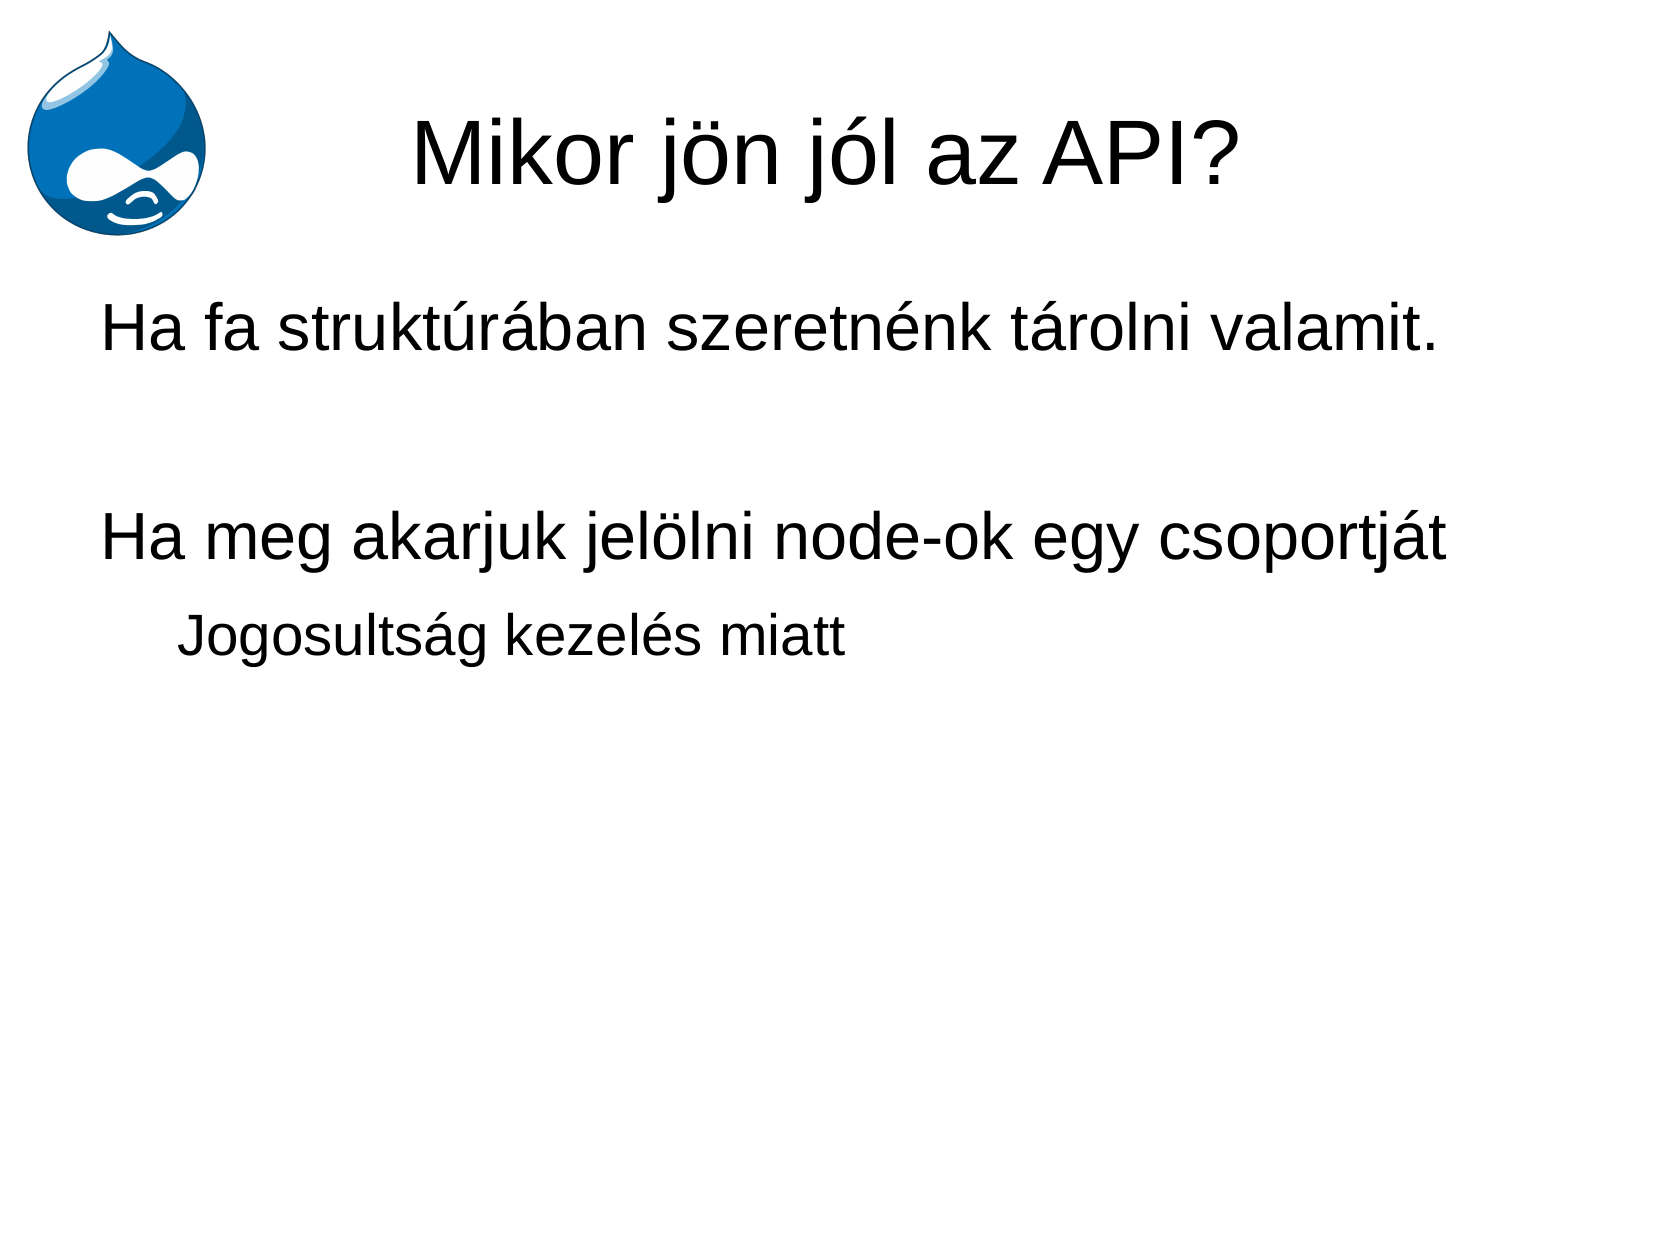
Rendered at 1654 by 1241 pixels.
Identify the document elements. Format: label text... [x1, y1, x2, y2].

picture [26, 29, 207, 237]
list Ha fa struktúrában szeretnénk tárolni valamit. Ha meg akarjuk jelölni node-ok egy csoportját Jogosultság kezelés miatt [82, 290, 1571, 1109]
title Mikor jön jól az API? [82, 49, 1571, 257]
